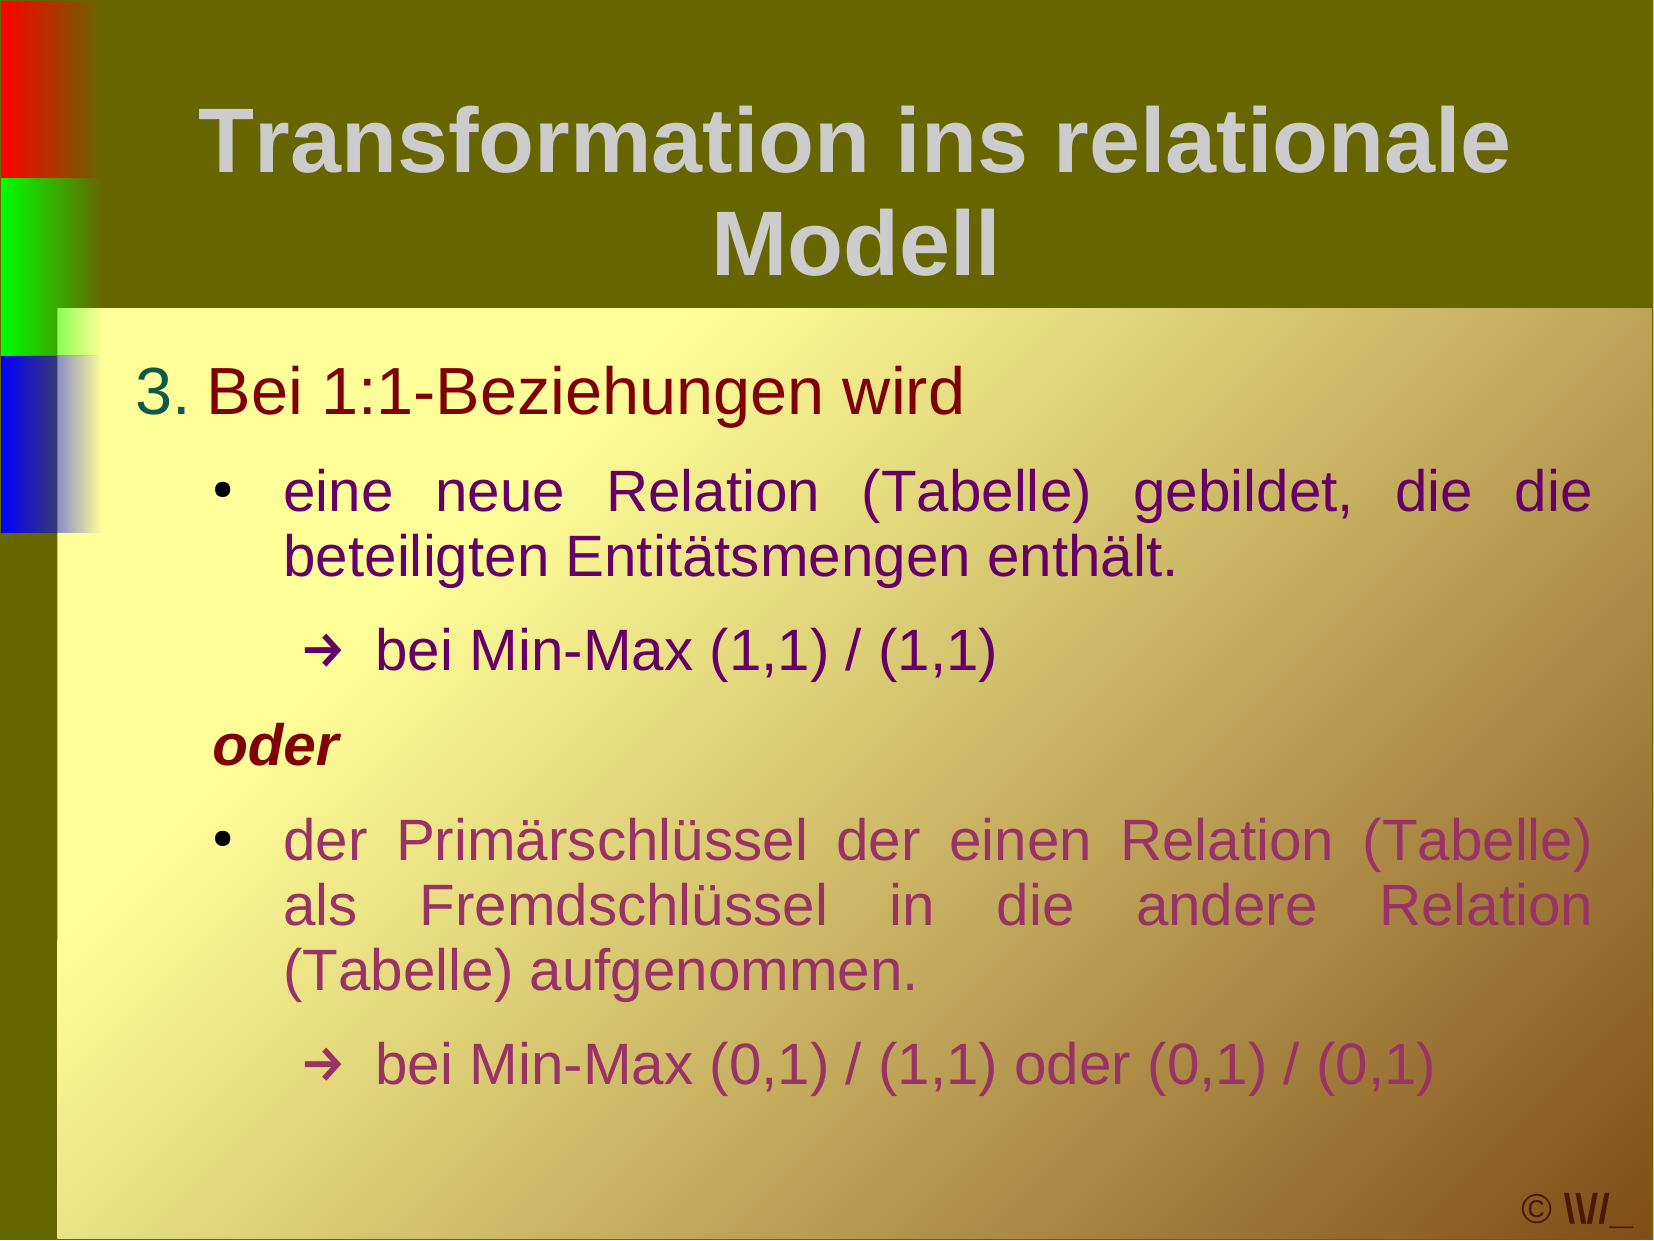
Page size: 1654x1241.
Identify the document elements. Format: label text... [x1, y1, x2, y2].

title Transformation ins relationale Modell [118, 88, 1595, 296]
list Bei 1:1-Beziehungen wird eine neue Relation (Tabelle) gebildet, die die beteiligten Entitätsmengen enthält. → bei Min-Max (1,1) / (1,1) oder der Primärschlüssel der einen Relation (Tabelle) als Fremdschlüssel in die andere Relation (Tabelle) aufgenommen. → bei Min-Max (0,1) / (1,1) oder (0,1) / (0,1) [118, 354, 1595, 1182]
